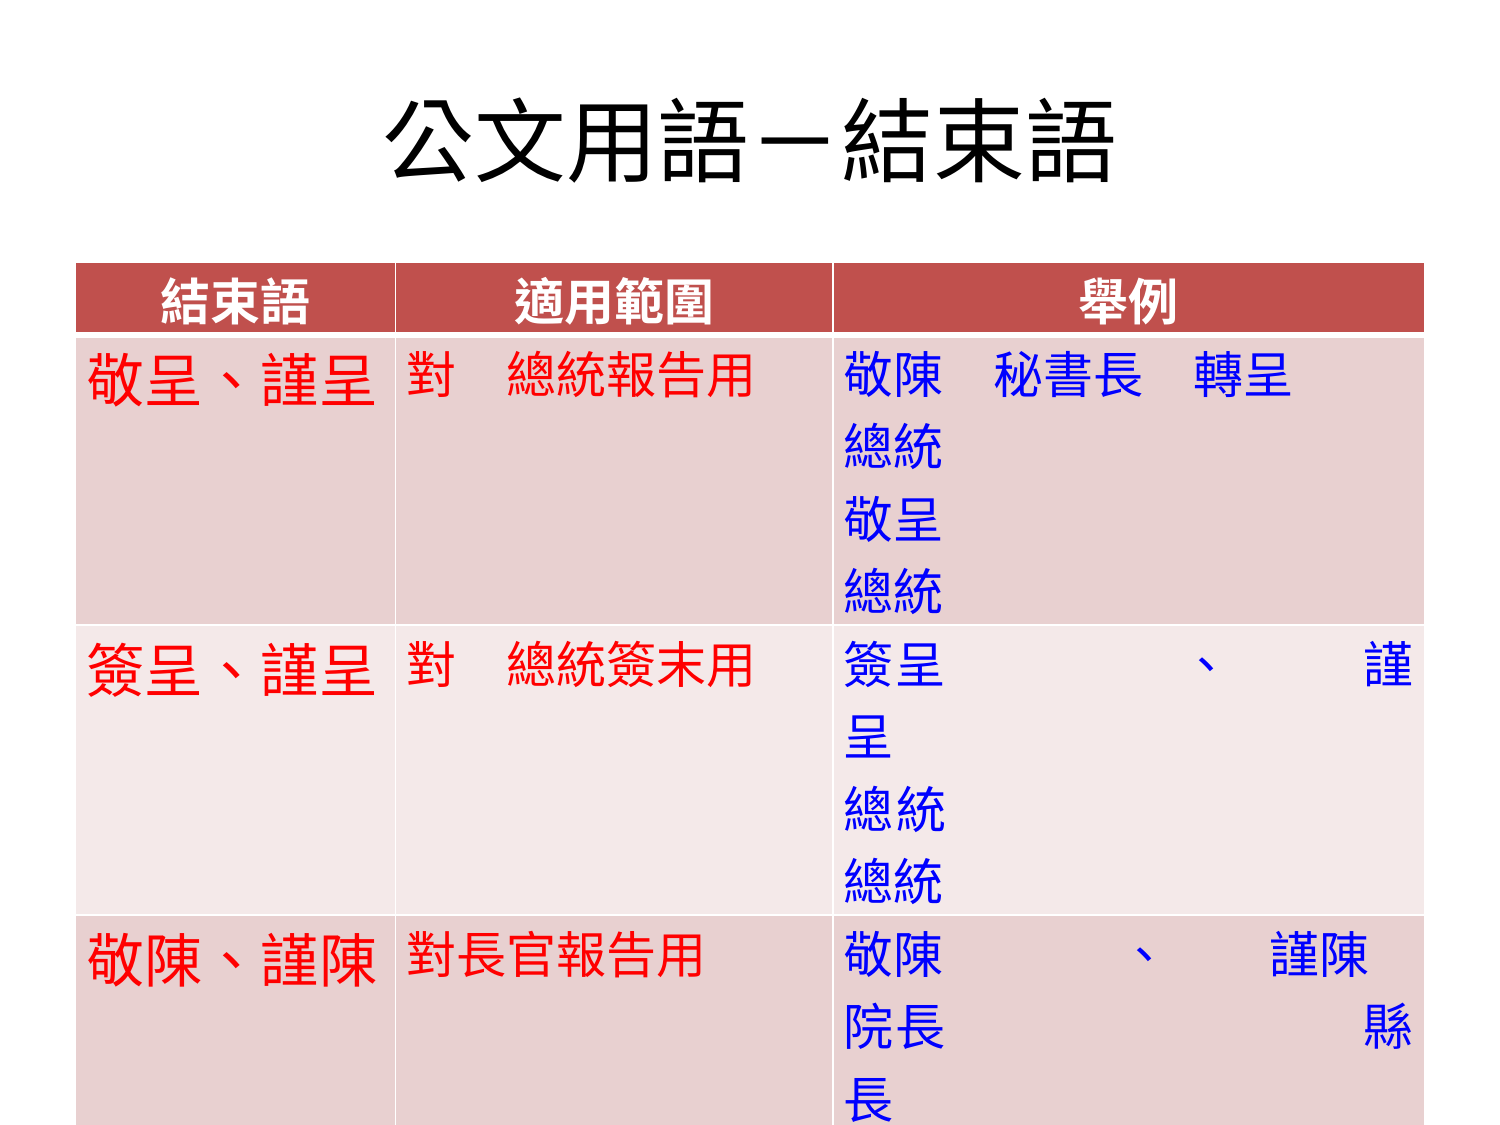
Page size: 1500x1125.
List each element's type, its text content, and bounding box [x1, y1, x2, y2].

table_cell 對 總統報告用 [396, 338, 832, 624]
table_header 結束語 [76, 263, 395, 332]
table_cell 對長官報告用 [396, 916, 832, 1125]
title 公文用語－結束語 [75, 45, 1425, 233]
table_cell 簽呈 、 謹呈 總統 總統 [834, 626, 1424, 914]
table_cell 敬呈、謹呈 [76, 338, 395, 624]
table_cell 敬陳 秘書長 轉呈 總統 敬呈 總統 [834, 338, 1424, 624]
table_cell 敬陳 、 謹陳 院長 縣長 [834, 916, 1424, 1125]
table_header 適用範圍 [396, 263, 832, 332]
table_header 舉例 [834, 263, 1424, 332]
table_cell 敬陳、謹陳 [76, 916, 395, 1125]
table_cell 簽呈、謹呈 [76, 626, 395, 914]
table_cell 對 總統簽末用 [396, 626, 832, 914]
